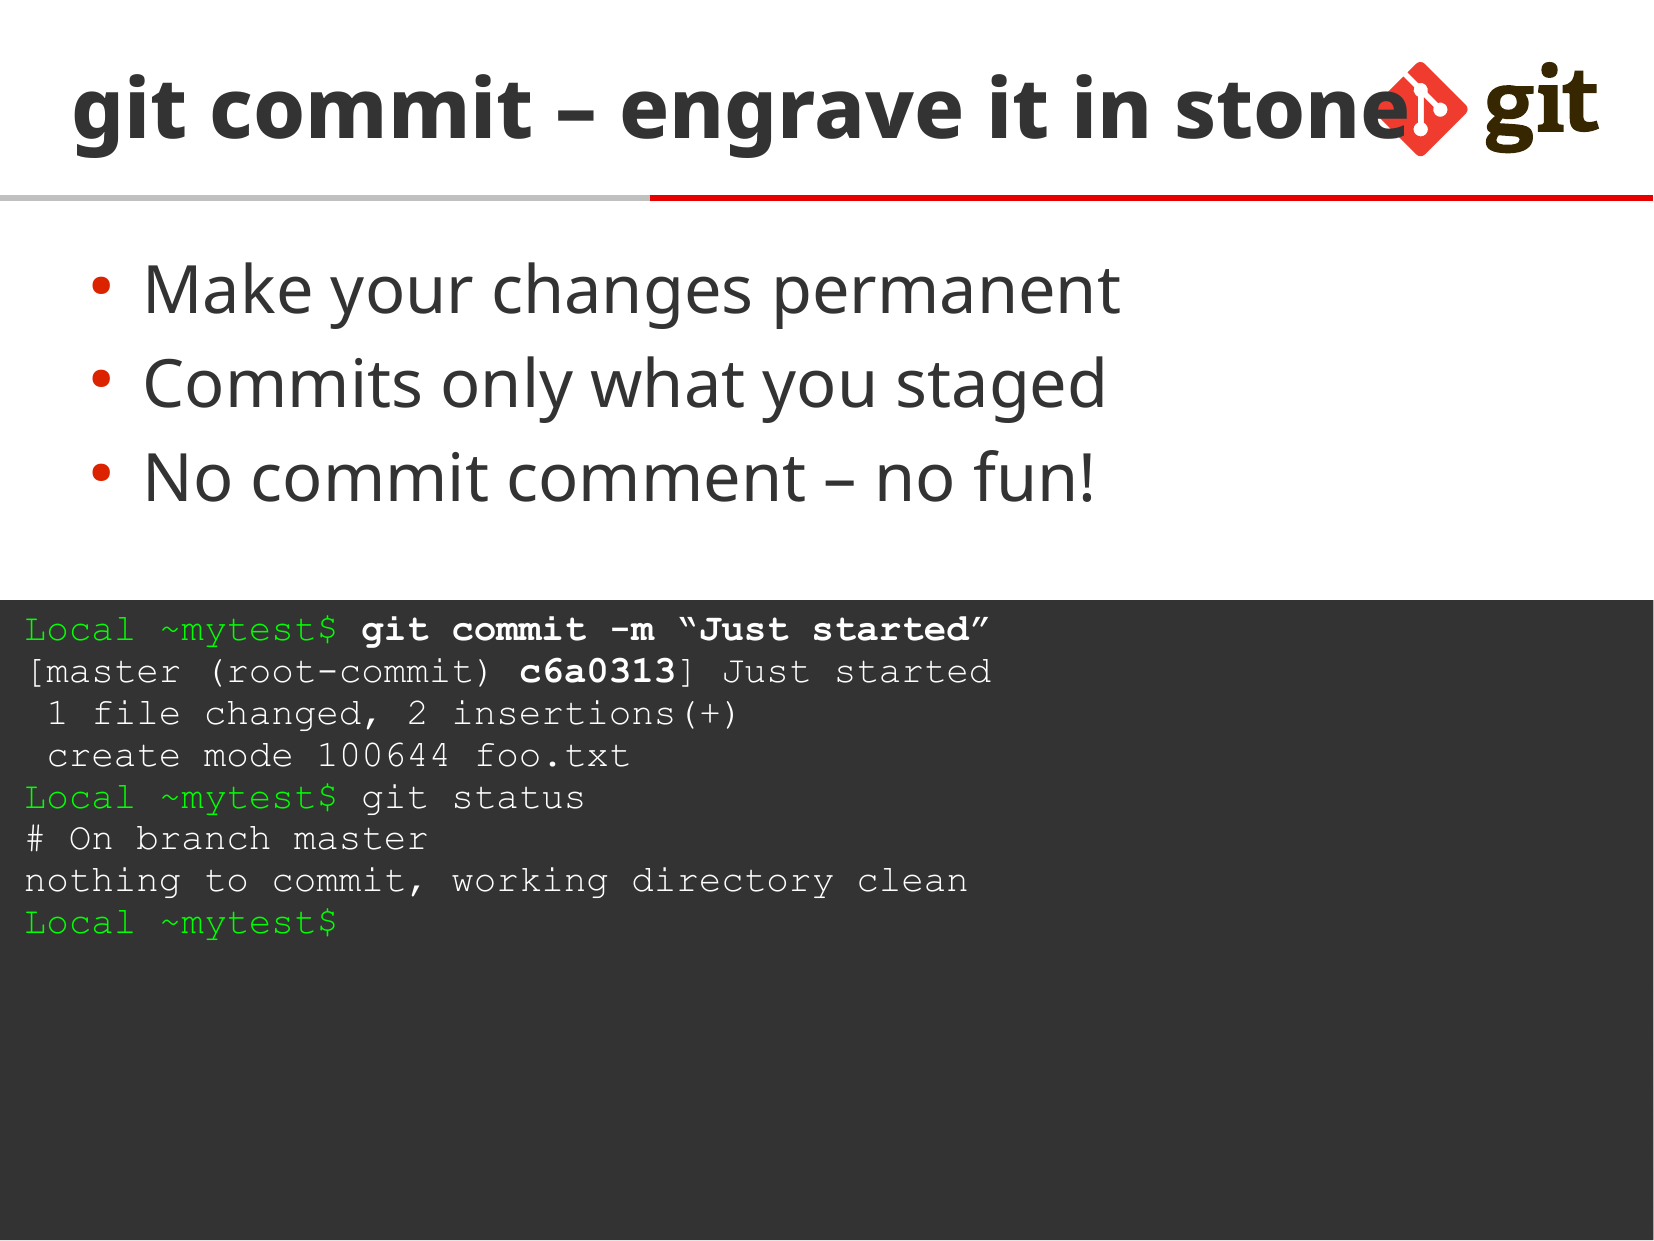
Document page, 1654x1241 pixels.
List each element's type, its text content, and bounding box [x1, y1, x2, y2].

text_box Local ~mytest$ git commit -m “Just started” [master (root-commit) c6a0313] Just started 1 file changed, 2 insertions(+) create mode 100644 foo.txt Local ~mytest$ git status # On branch master nothing to commit, working directory clean Local ~mytest$ [0, 600, 1654, 1241]
title git commit – engrave it in stone [56, 36, 1546, 175]
list Make your changes permanent Commits only what you staged No commit comment – no fun! [56, 239, 1595, 573]
